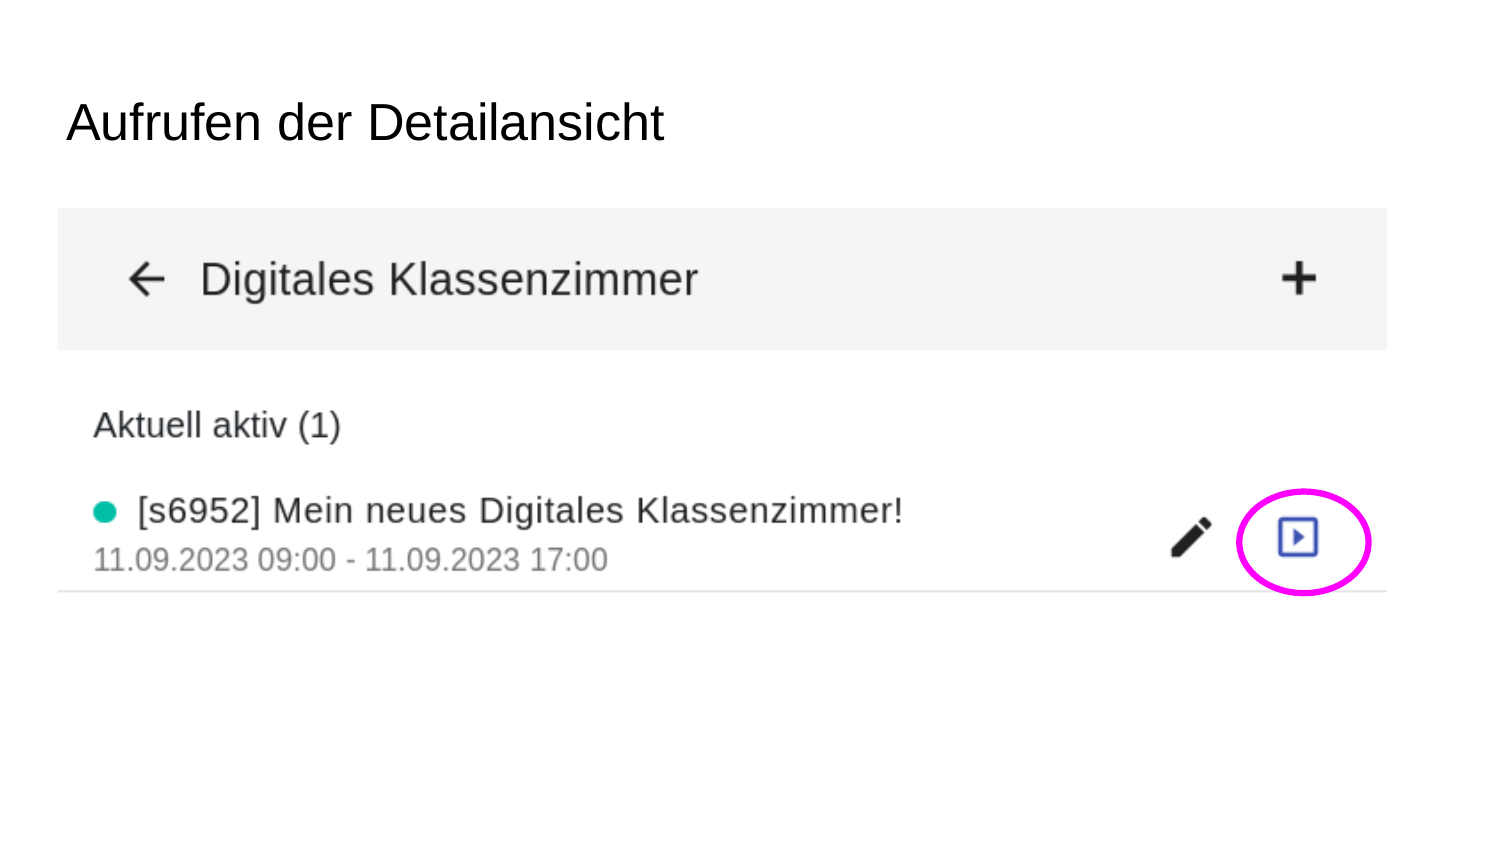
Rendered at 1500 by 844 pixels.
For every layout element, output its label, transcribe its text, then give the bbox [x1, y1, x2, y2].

picture [51, 201, 1414, 605]
title Aufrufen der Detailansicht [51, 72, 1449, 167]
